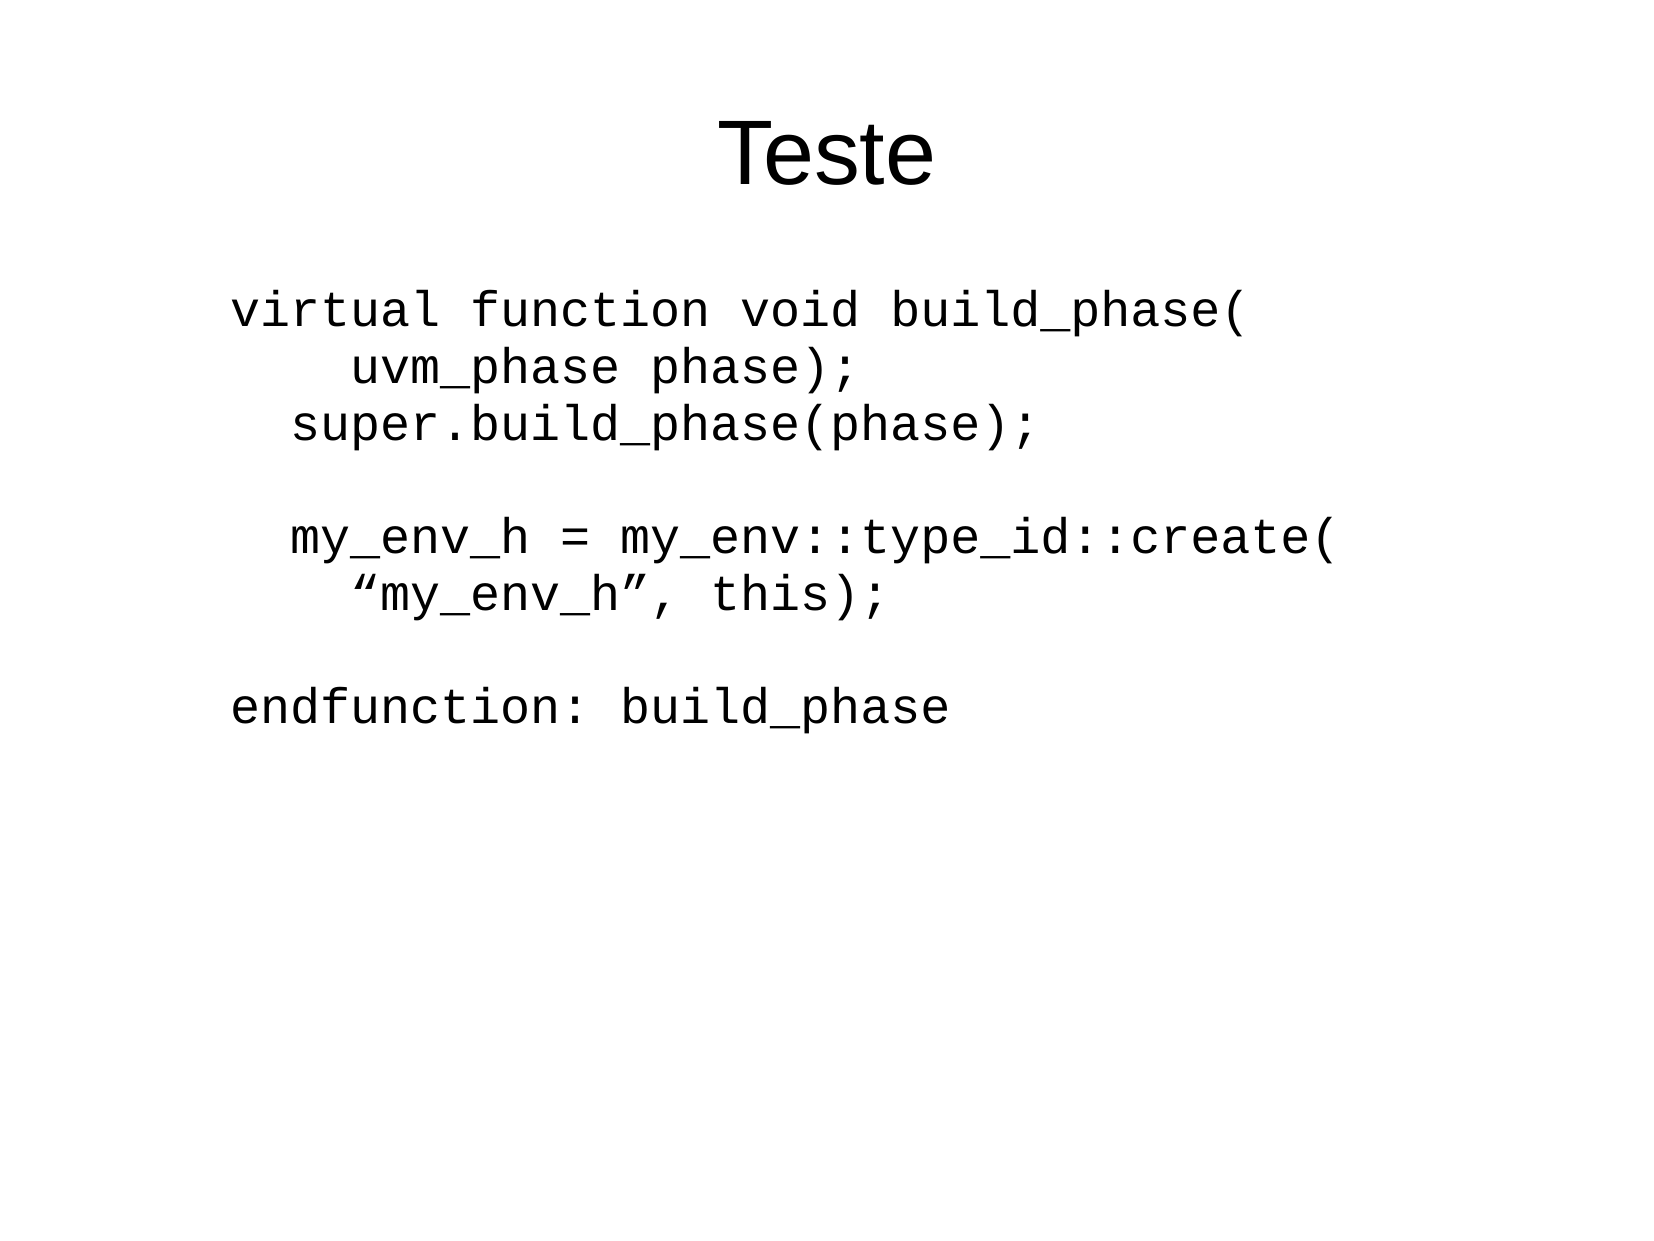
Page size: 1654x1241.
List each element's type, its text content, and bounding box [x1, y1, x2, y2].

list virtual function void build_phase( uvm_phase phase); super.build_phase(phase); my_env_h = my_env::type_id::create( “my_env_h”, this); endfunction: build_phase [230, 285, 1341, 1156]
title Teste [82, 49, 1571, 257]
